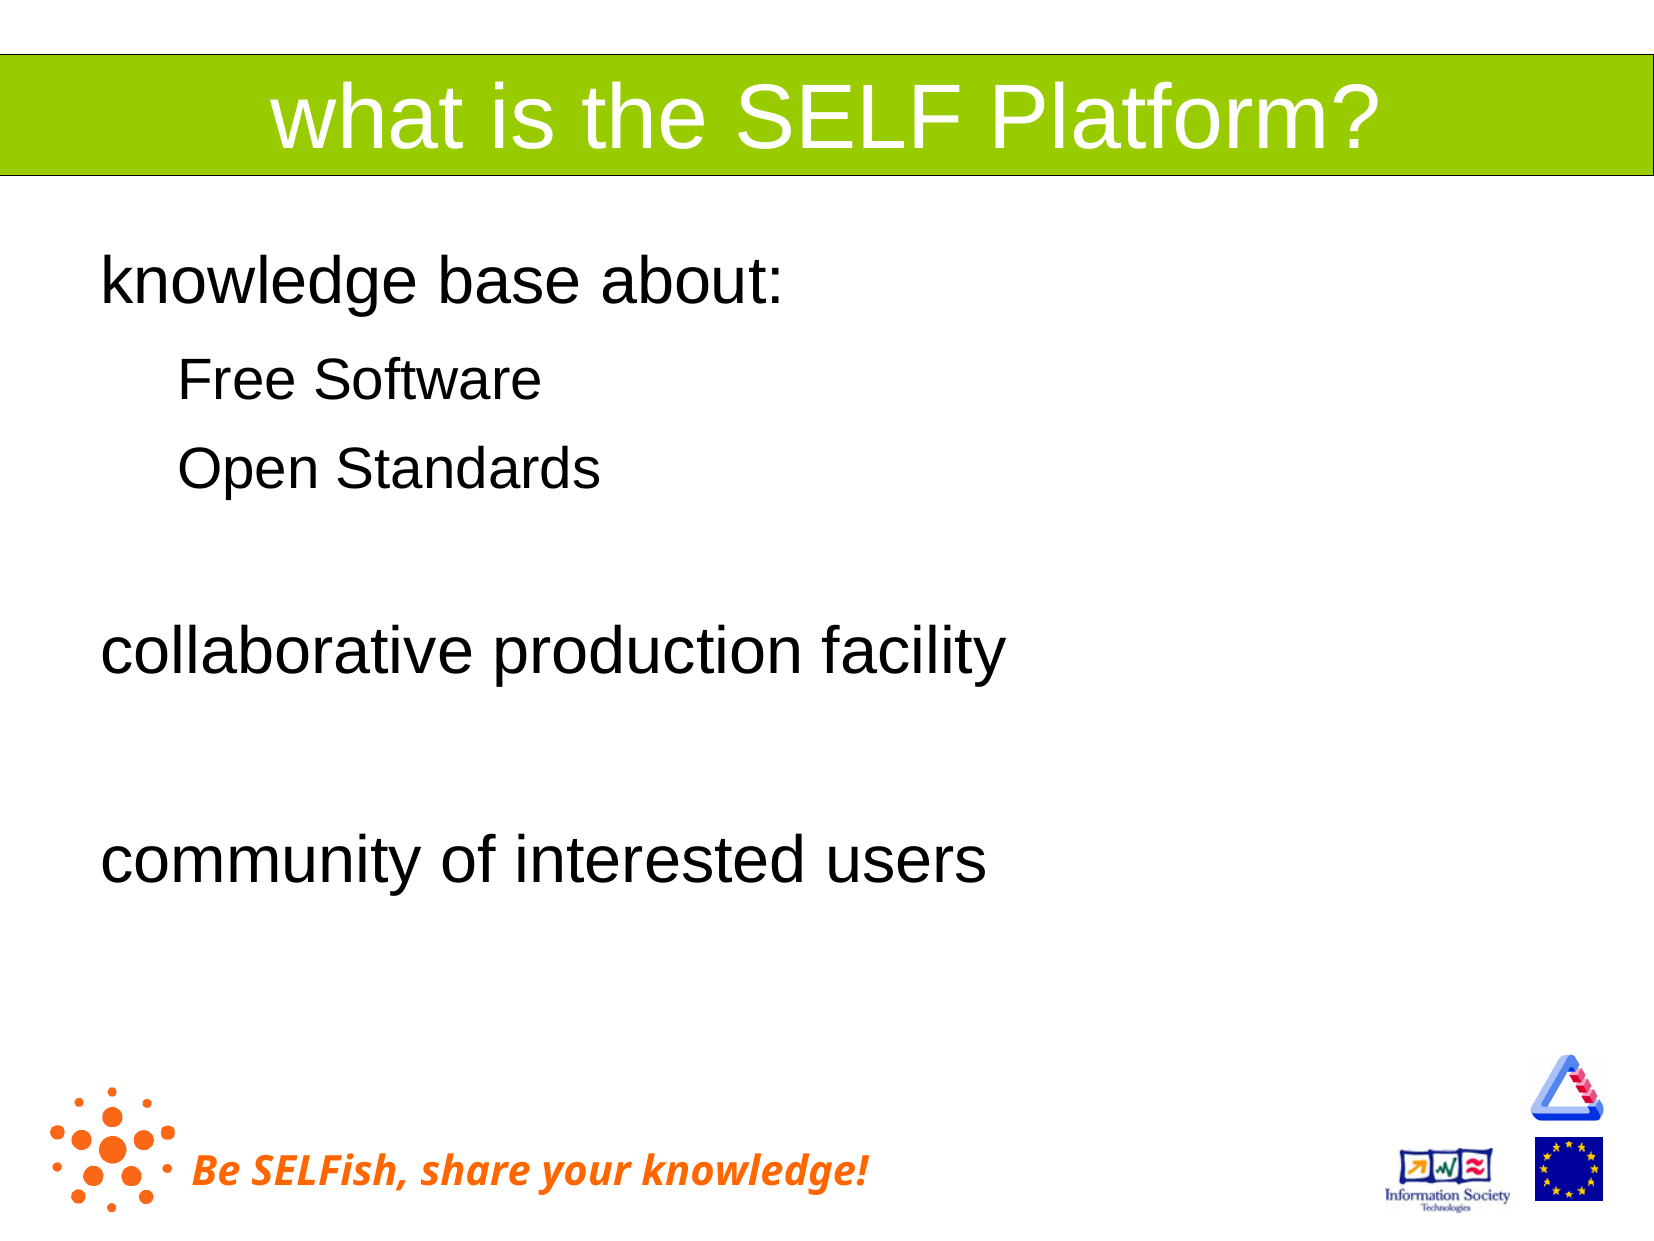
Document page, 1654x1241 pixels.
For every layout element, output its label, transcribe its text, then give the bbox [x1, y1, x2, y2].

title what is the SELF Platform? [82, 48, 1571, 185]
picture [1385, 1148, 1510, 1213]
list knowledge base about: Free Software Open Standards collaborative production facility community of interested users [82, 242, 1571, 1062]
picture [50, 1087, 175, 1212]
picture [1530, 1054, 1604, 1122]
picture [1535, 1137, 1603, 1201]
